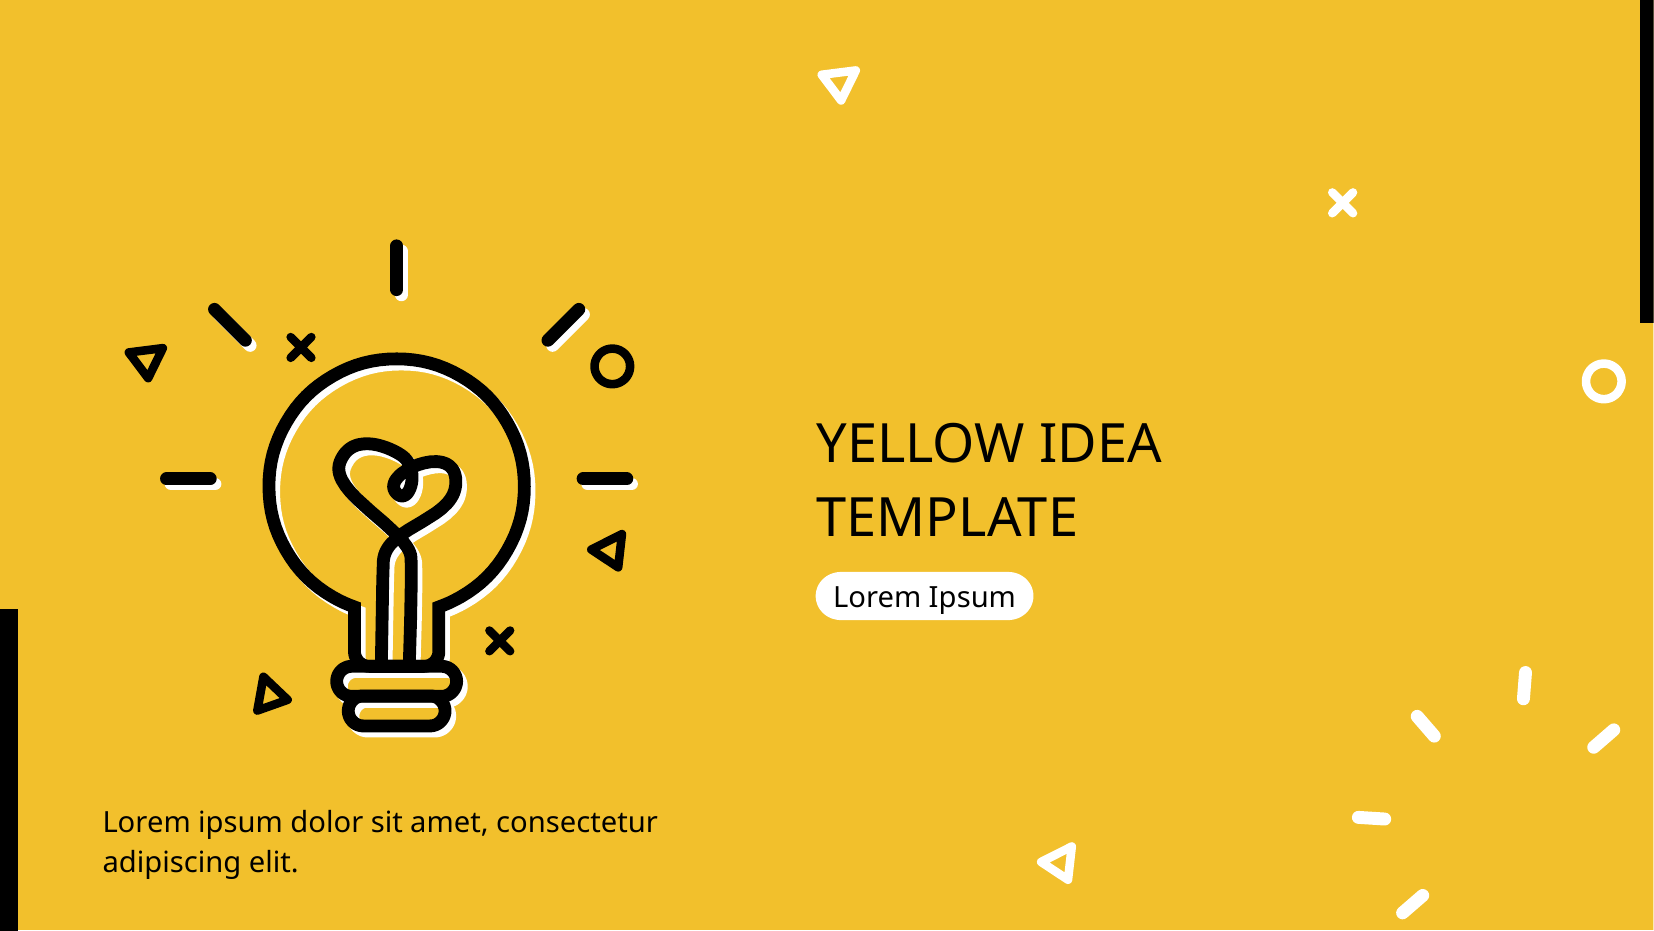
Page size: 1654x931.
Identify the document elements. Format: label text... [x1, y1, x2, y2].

title YELLOW IDEA TEMPLATE [816, 404, 1454, 553]
text_box Lorem ipsum dolor sit amet, consectetur adipiscing elit. [102, 800, 763, 881]
text_box Lorem Ipsum [815, 571, 1034, 621]
